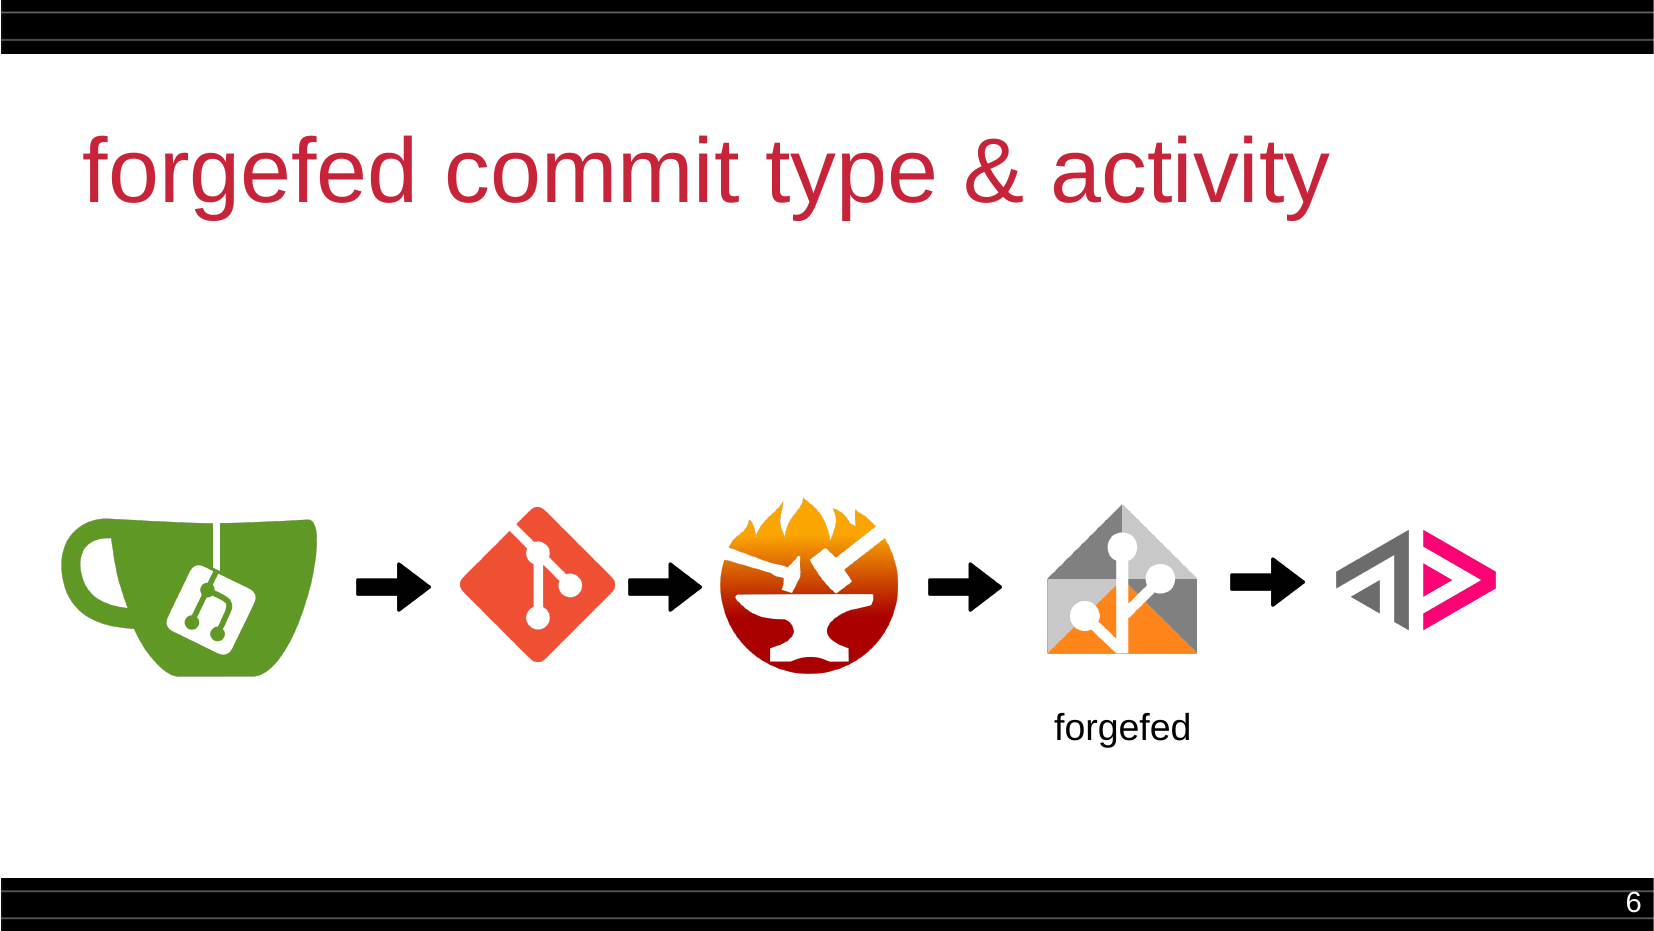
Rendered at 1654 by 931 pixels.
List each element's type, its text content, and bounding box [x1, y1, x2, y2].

picture [1015, 472, 1312, 686]
picture [1320, 484, 1512, 676]
picture [1, 878, 1654, 931]
text_box forgefed [1039, 699, 1207, 756]
picture [59, 460, 319, 721]
picture [621, 543, 709, 631]
picture [1, 0, 1654, 54]
picture [921, 543, 1009, 631]
picture [349, 543, 438, 631]
title forgefed commit type & activity [82, 92, 1571, 249]
picture [460, 507, 615, 662]
picture [720, 496, 898, 674]
